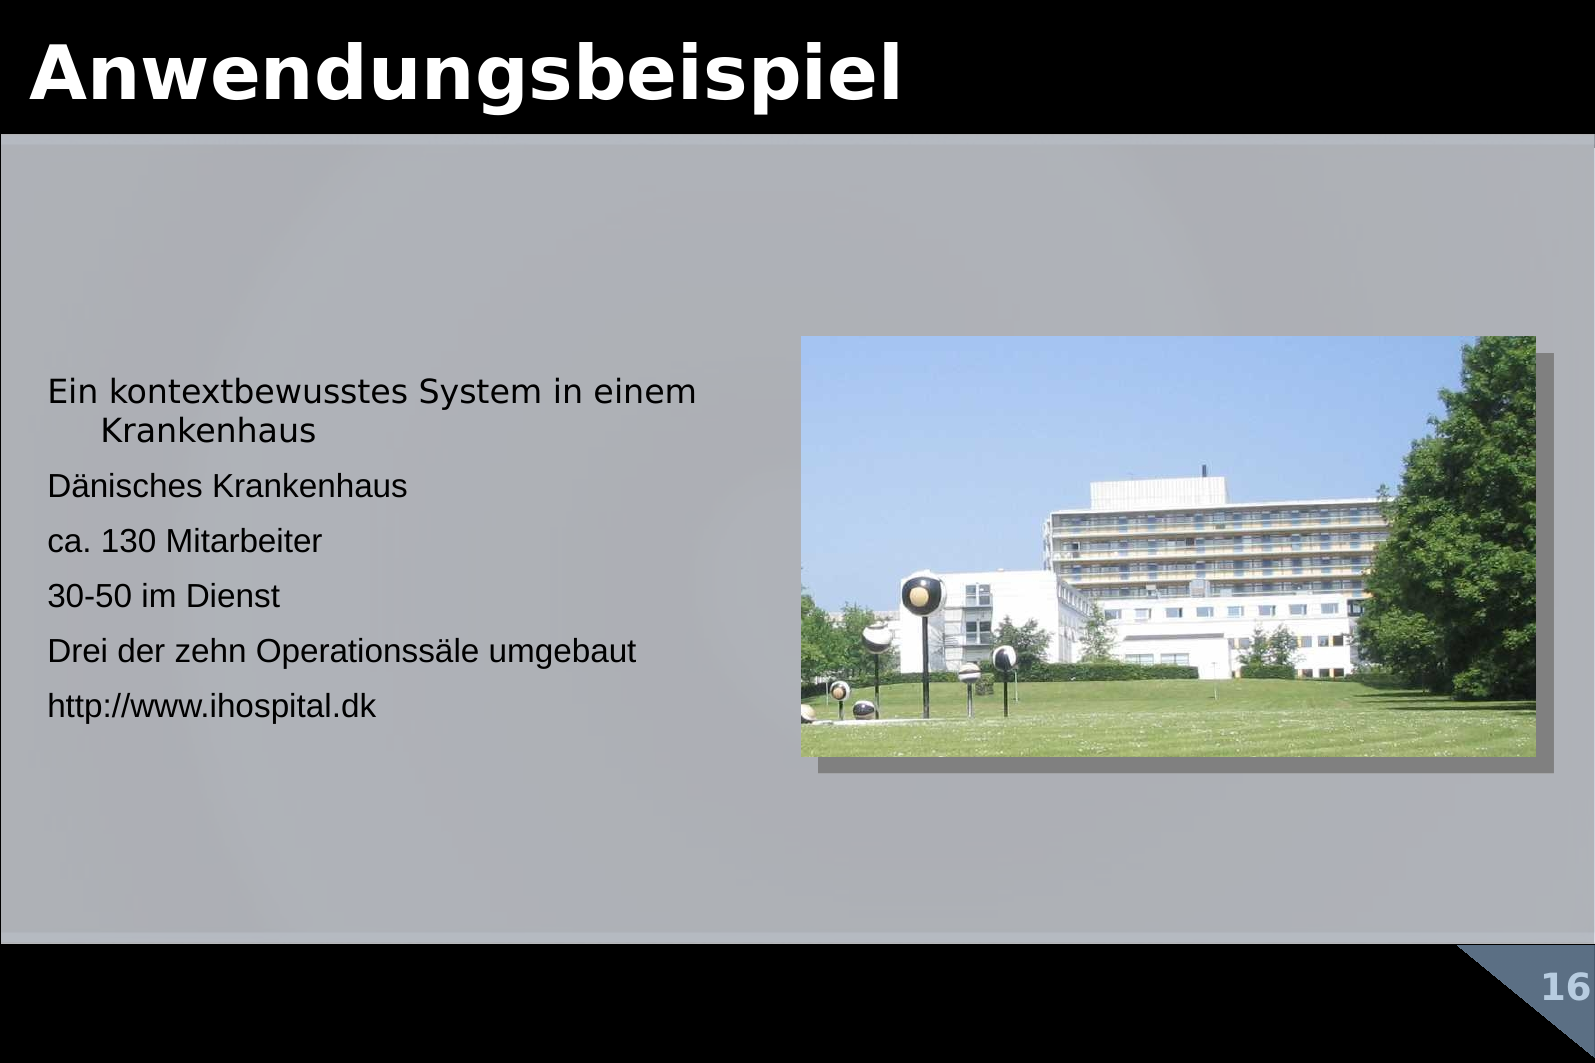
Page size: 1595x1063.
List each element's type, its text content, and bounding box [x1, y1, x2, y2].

list Ein kontextbewusstes System in einem Krankenhaus Dänisches Krankenhaus ca. 130 Mitarbeiter 30-50 im Dienst Drei der zehn Operationssäle umgebaut http://www.ihospital.dk [29, 373, 765, 916]
picture [801, 336, 1536, 757]
title Anwendungsbeispiel [29, 29, 1465, 119]
